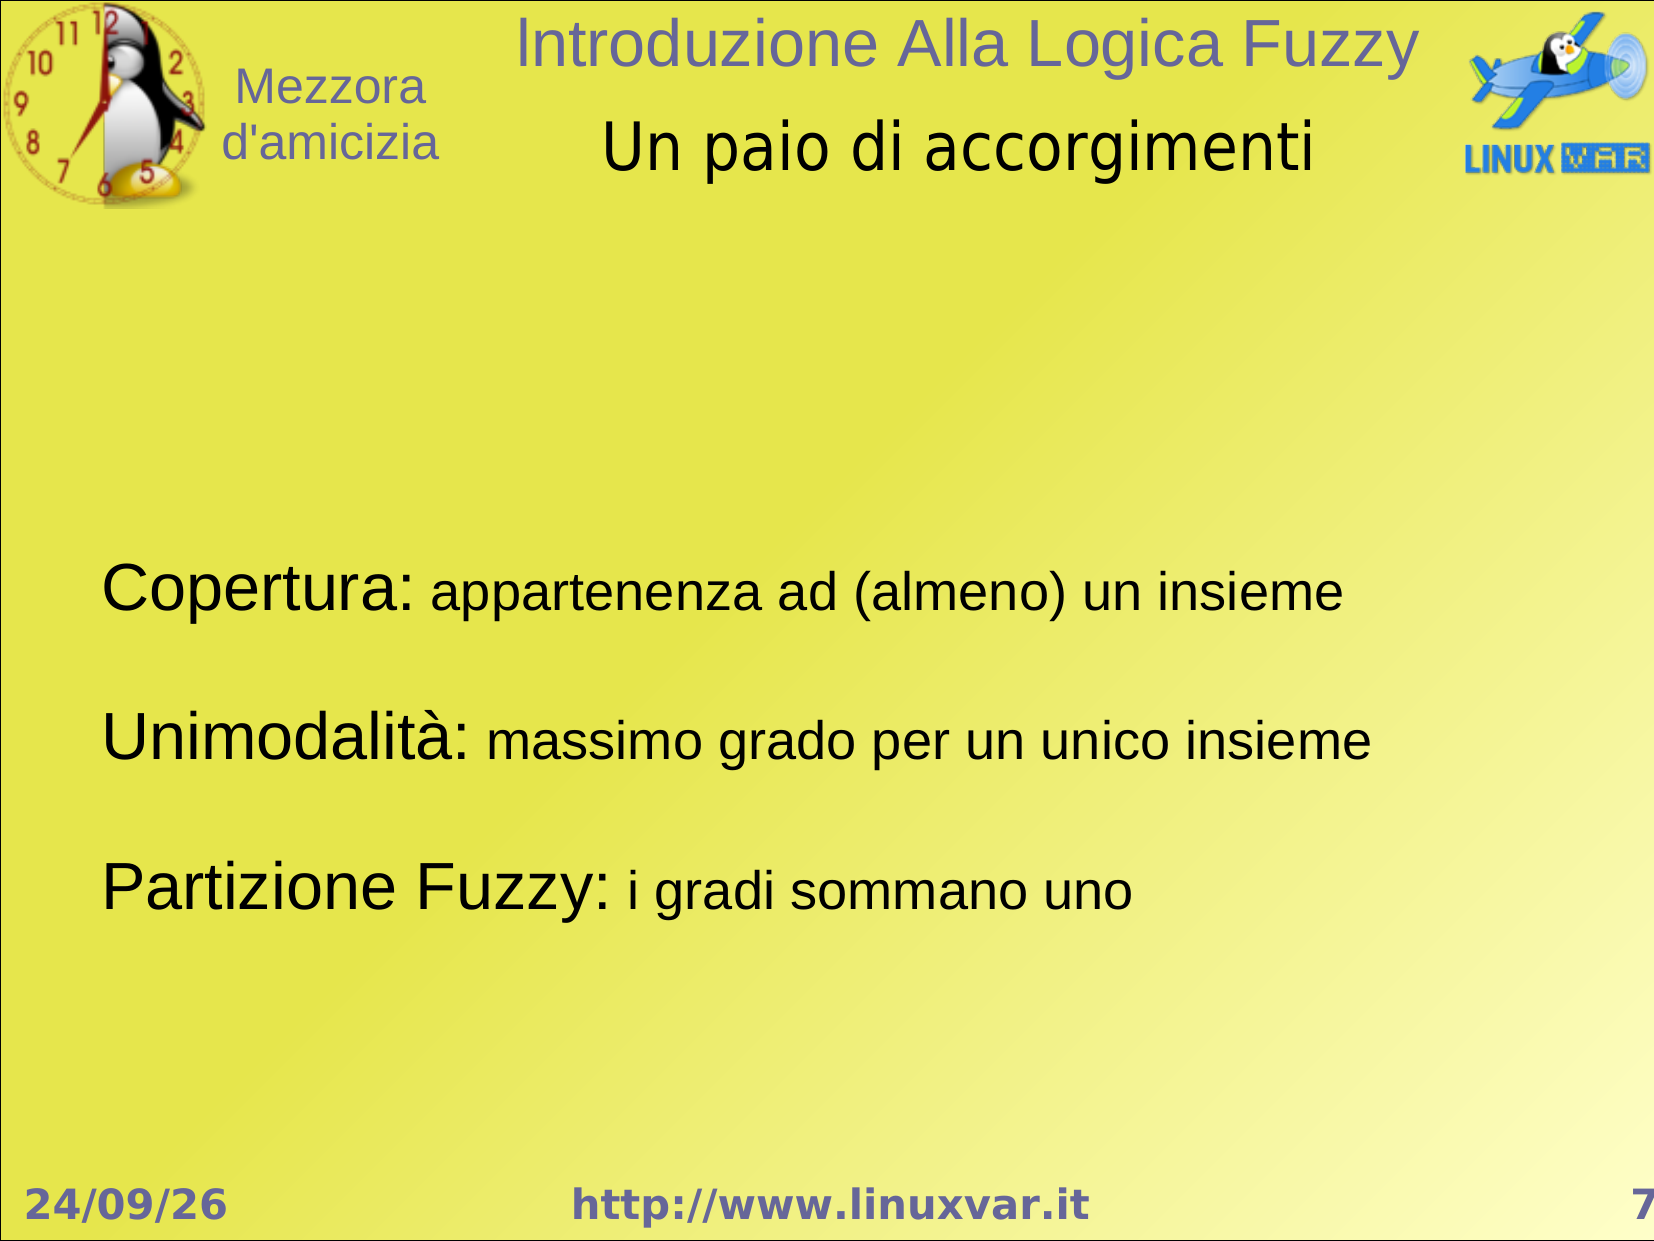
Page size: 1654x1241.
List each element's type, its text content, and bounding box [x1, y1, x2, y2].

subtitle Copertura: appartenenza ad (almeno) un insieme Unimodalità: massimo grado per un unico insieme Partizione Fuzzy: i gradi sommano uno [82, 290, 1571, 1109]
picture [0, 0, 209, 209]
picture [1464, 0, 1654, 190]
title Un paio di accorgimenti [472, 88, 1447, 207]
